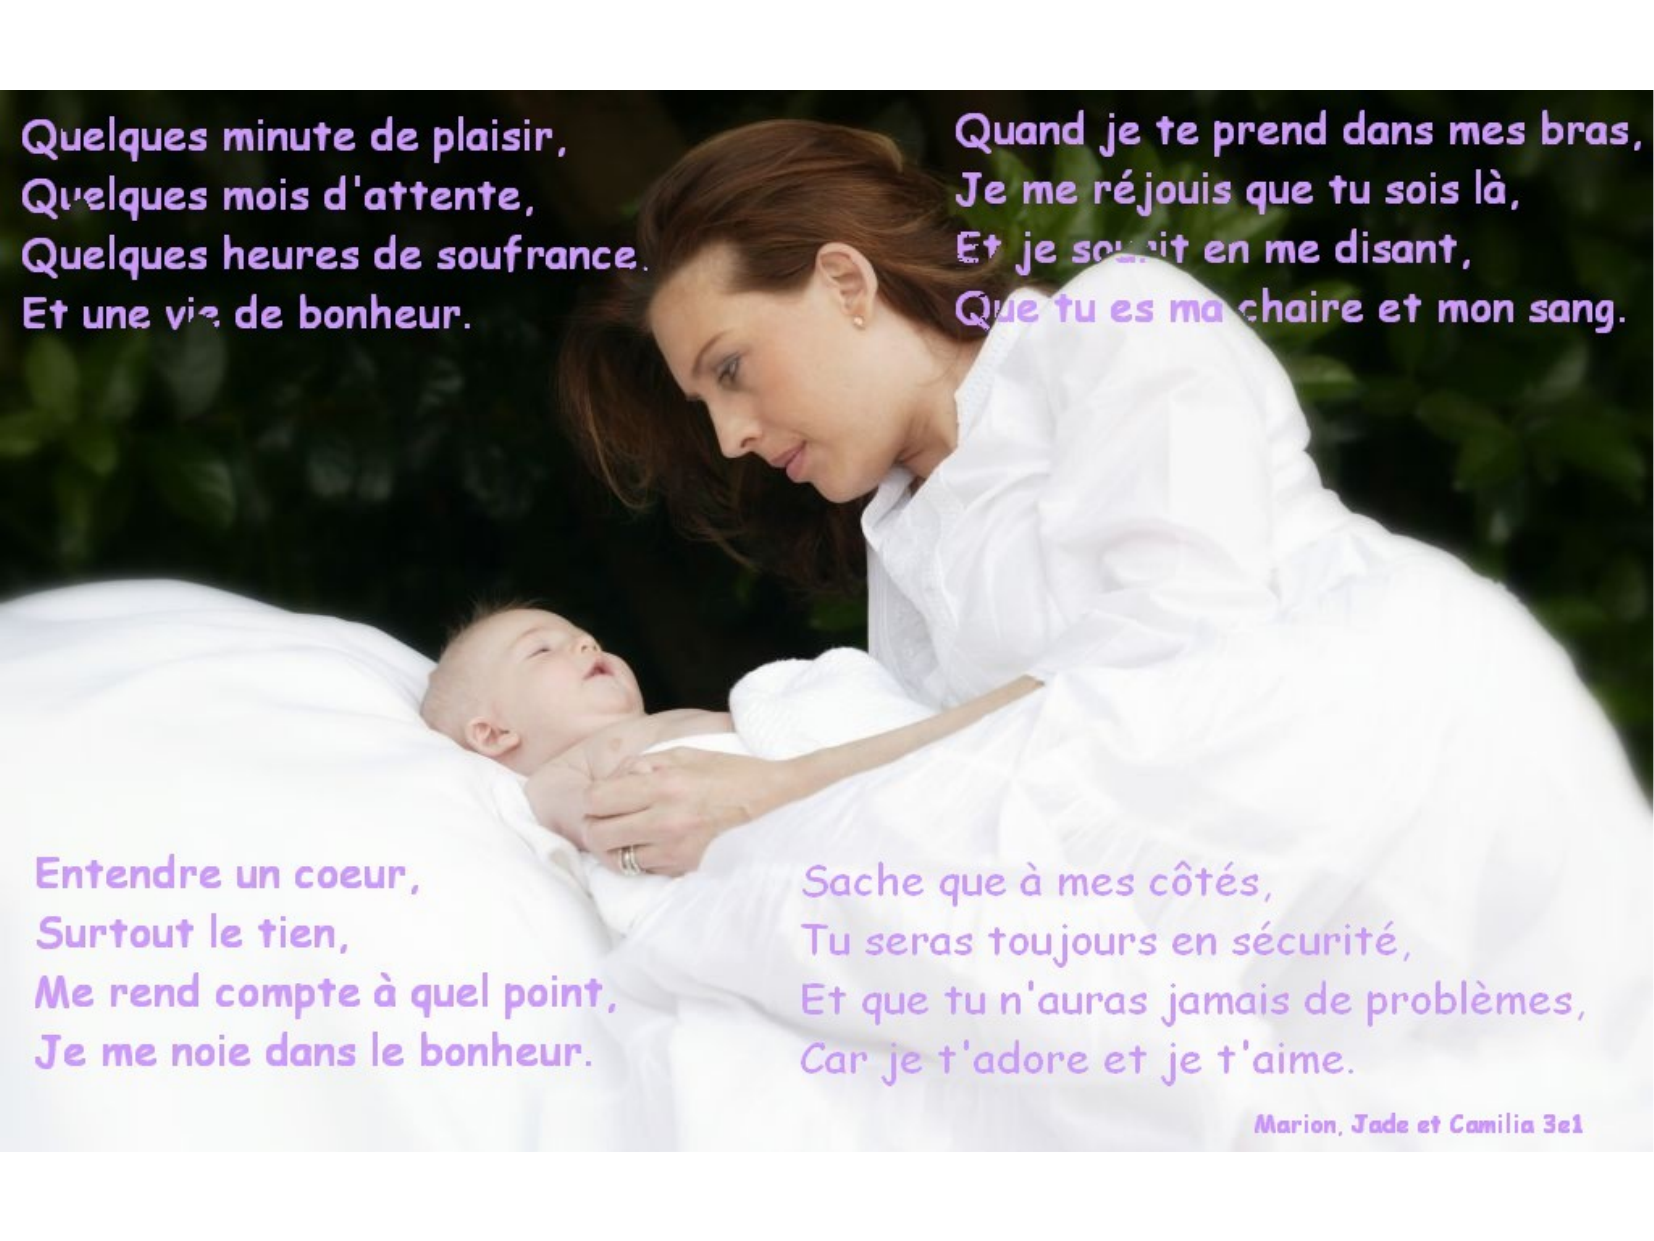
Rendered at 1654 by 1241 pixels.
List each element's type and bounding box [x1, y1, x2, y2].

picture [0, 90, 1654, 1152]
